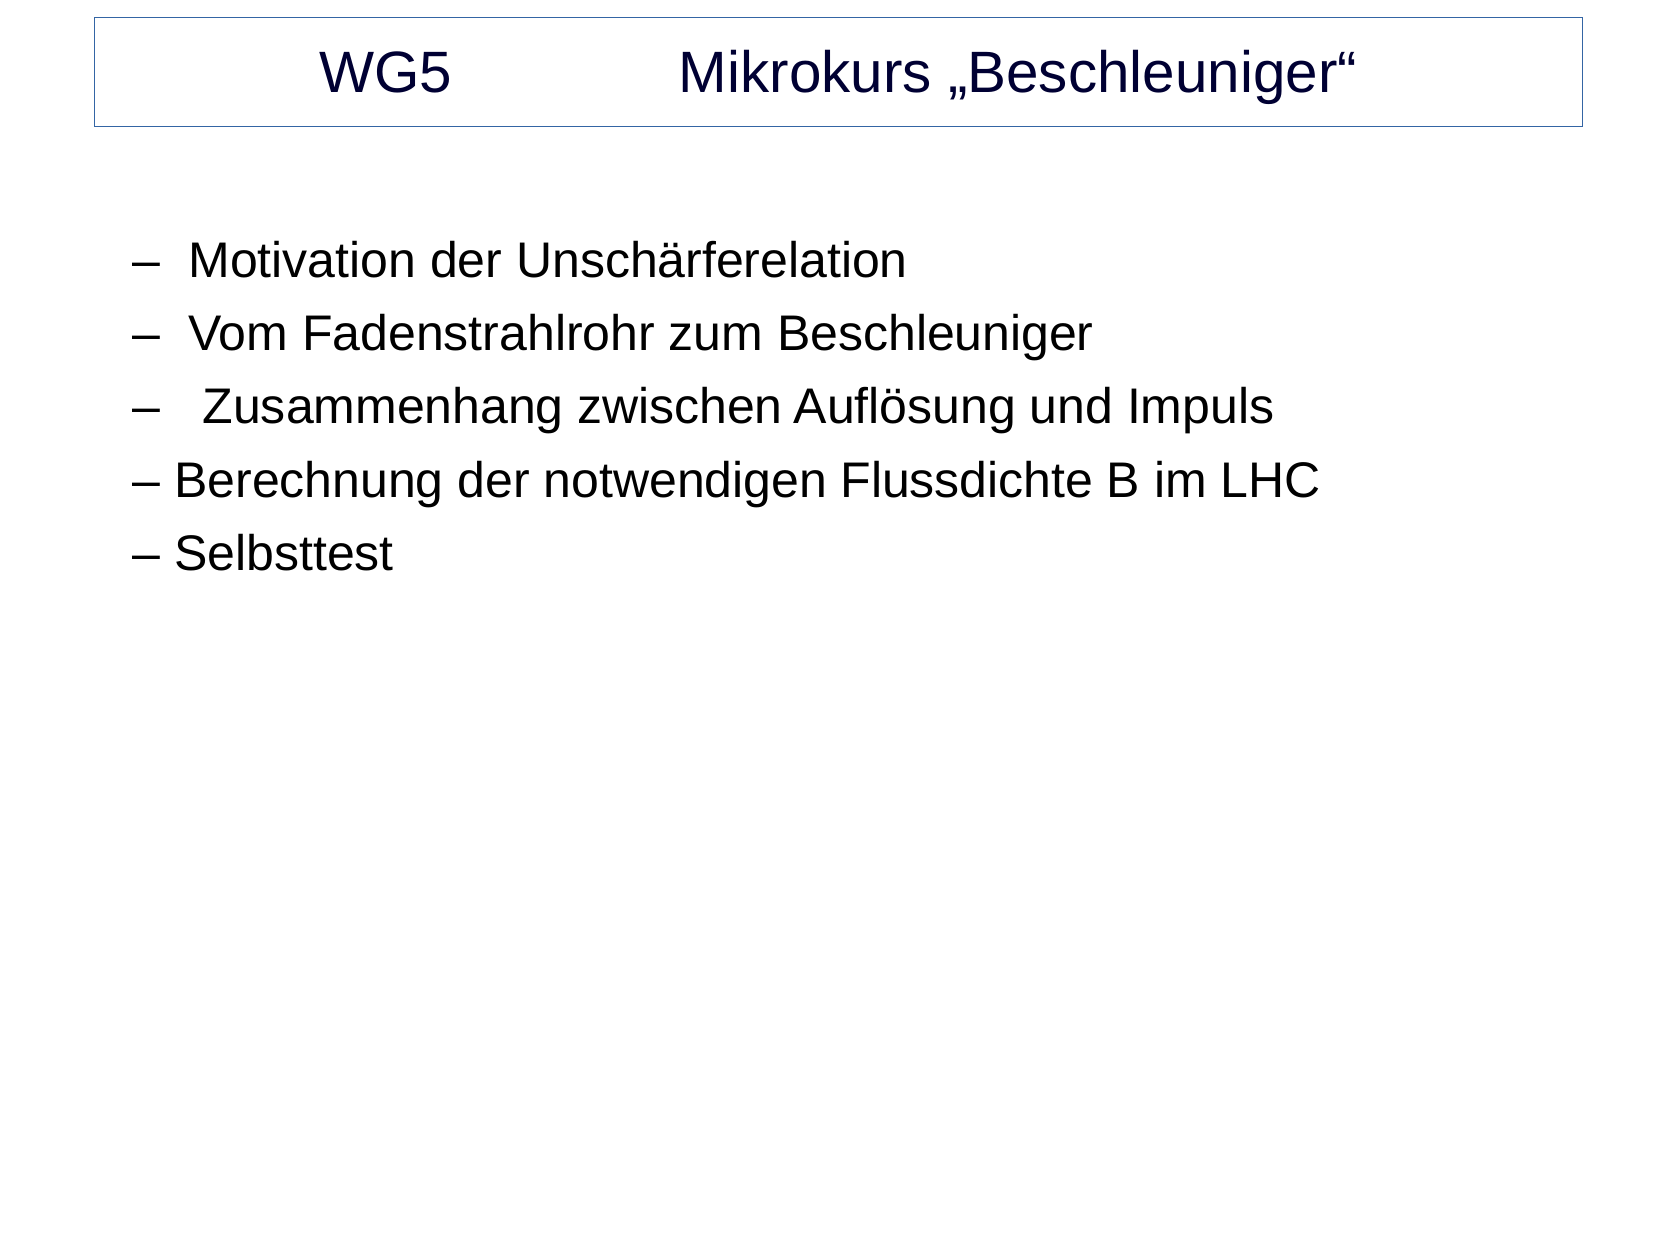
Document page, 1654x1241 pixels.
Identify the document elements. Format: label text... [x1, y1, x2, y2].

text_box – Motivation der Unschärferelation – Vom Fadenstrahlrohr zum Beschleuniger – Zusammenhang zwischen Auflösung und Impuls – Berechnung der notwendigen Flussdichte B im LHC – Selbsttest [118, 224, 1338, 592]
title WG5 Mikrokurs „Beschleuniger“ [94, 17, 1583, 127]
